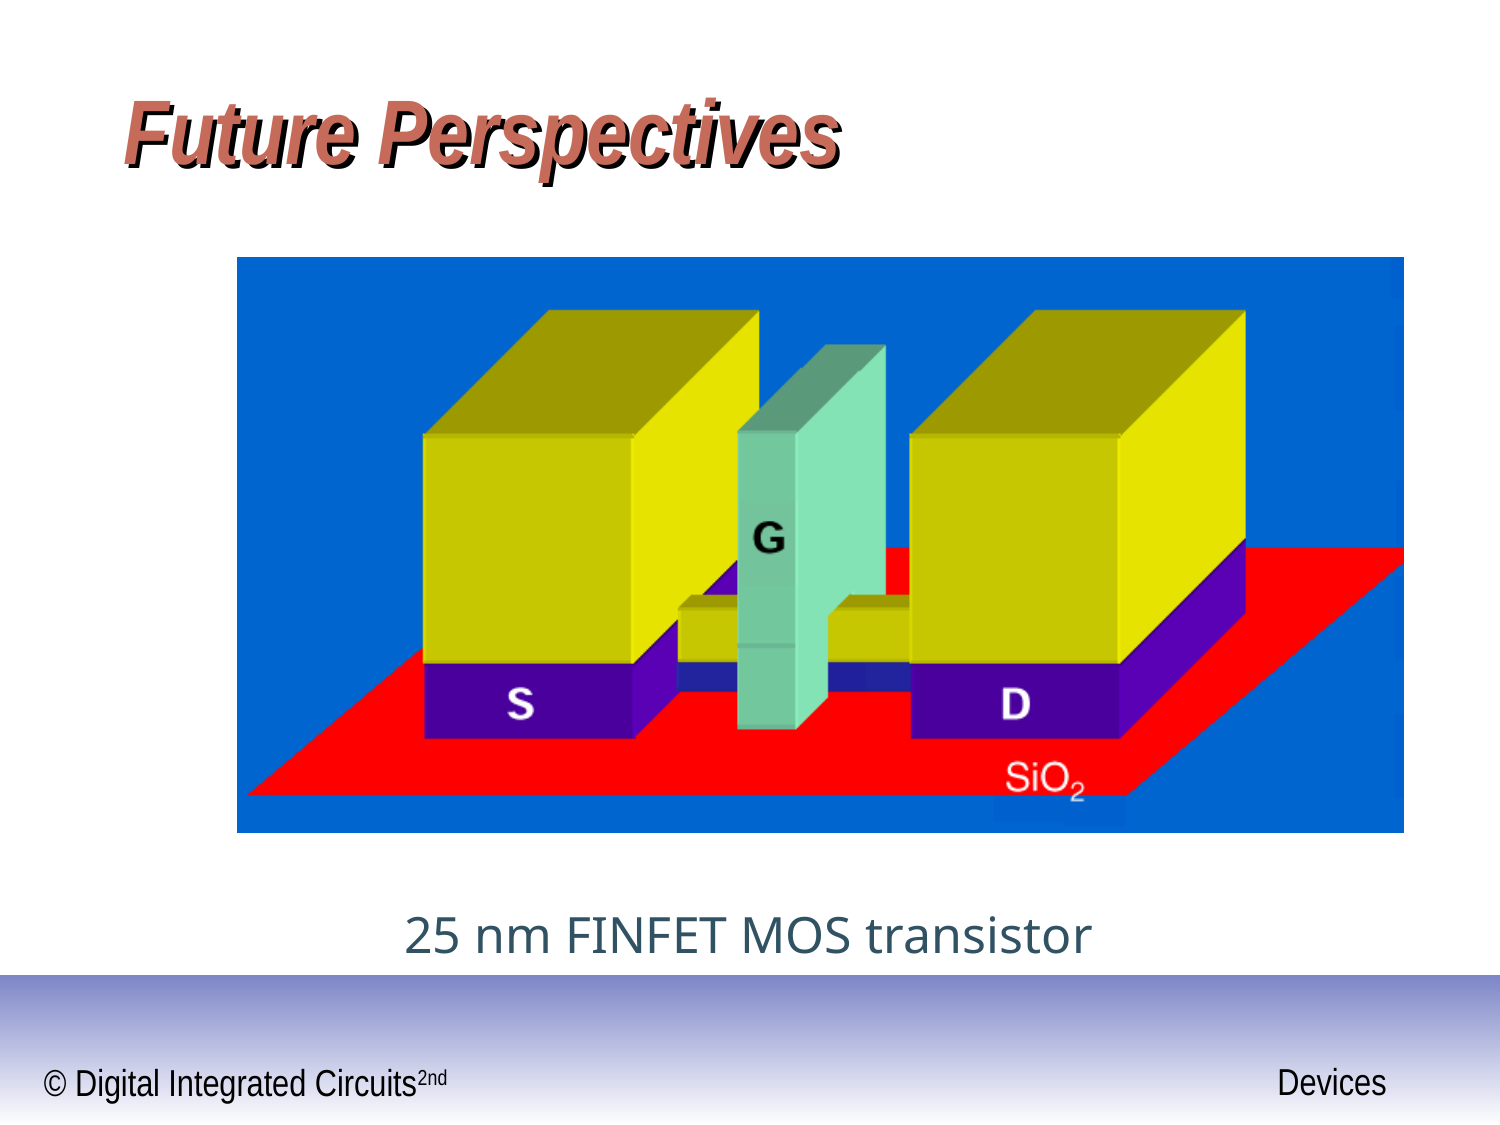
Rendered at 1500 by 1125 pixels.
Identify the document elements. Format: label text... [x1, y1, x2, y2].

title Future Perspectives [108, 65, 1384, 190]
text_box 25 nm FINFET MOS transistor [389, 896, 1109, 972]
picture [237, 257, 1404, 833]
